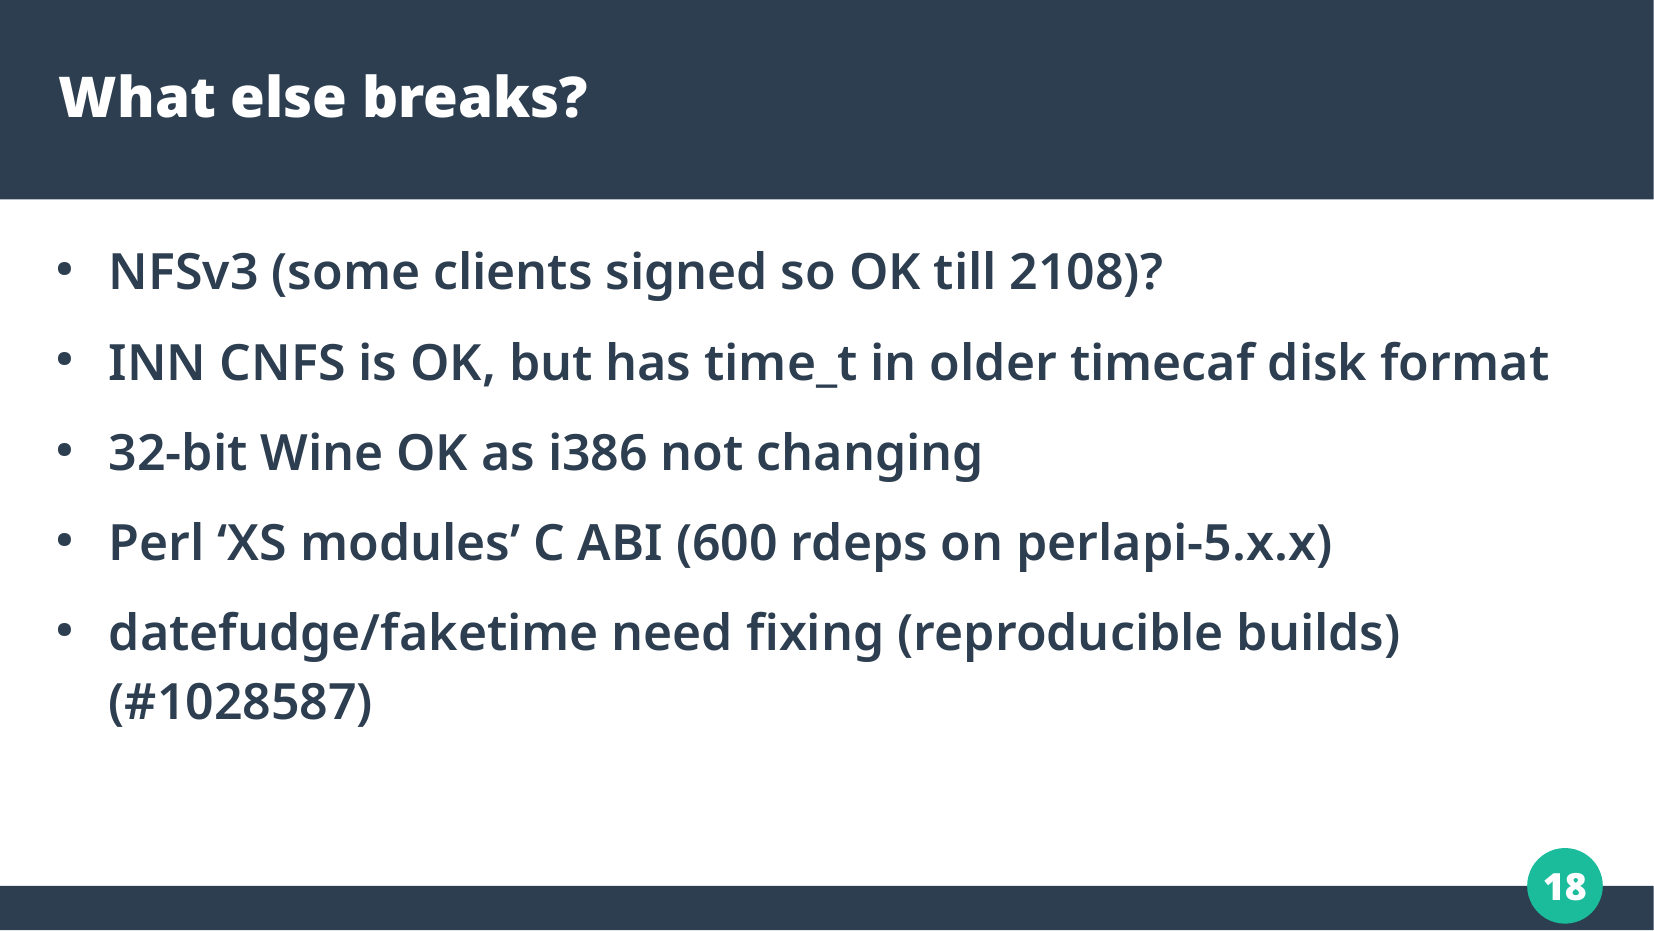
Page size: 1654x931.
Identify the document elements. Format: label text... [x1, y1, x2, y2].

title What else breaks? [59, 37, 1595, 155]
list NFSv3 (some clients signed so OK till 2108)? INN CNFS is OK, but has time_t in older timecaf disk format 32-bit Wine OK as i386 not changing Perl ‘XS modules’ C ABI (600 rdeps on perlapi-5.x.x) datefudge/faketime need fixing (reproducible builds) (#1028587) [37, 236, 1574, 857]
